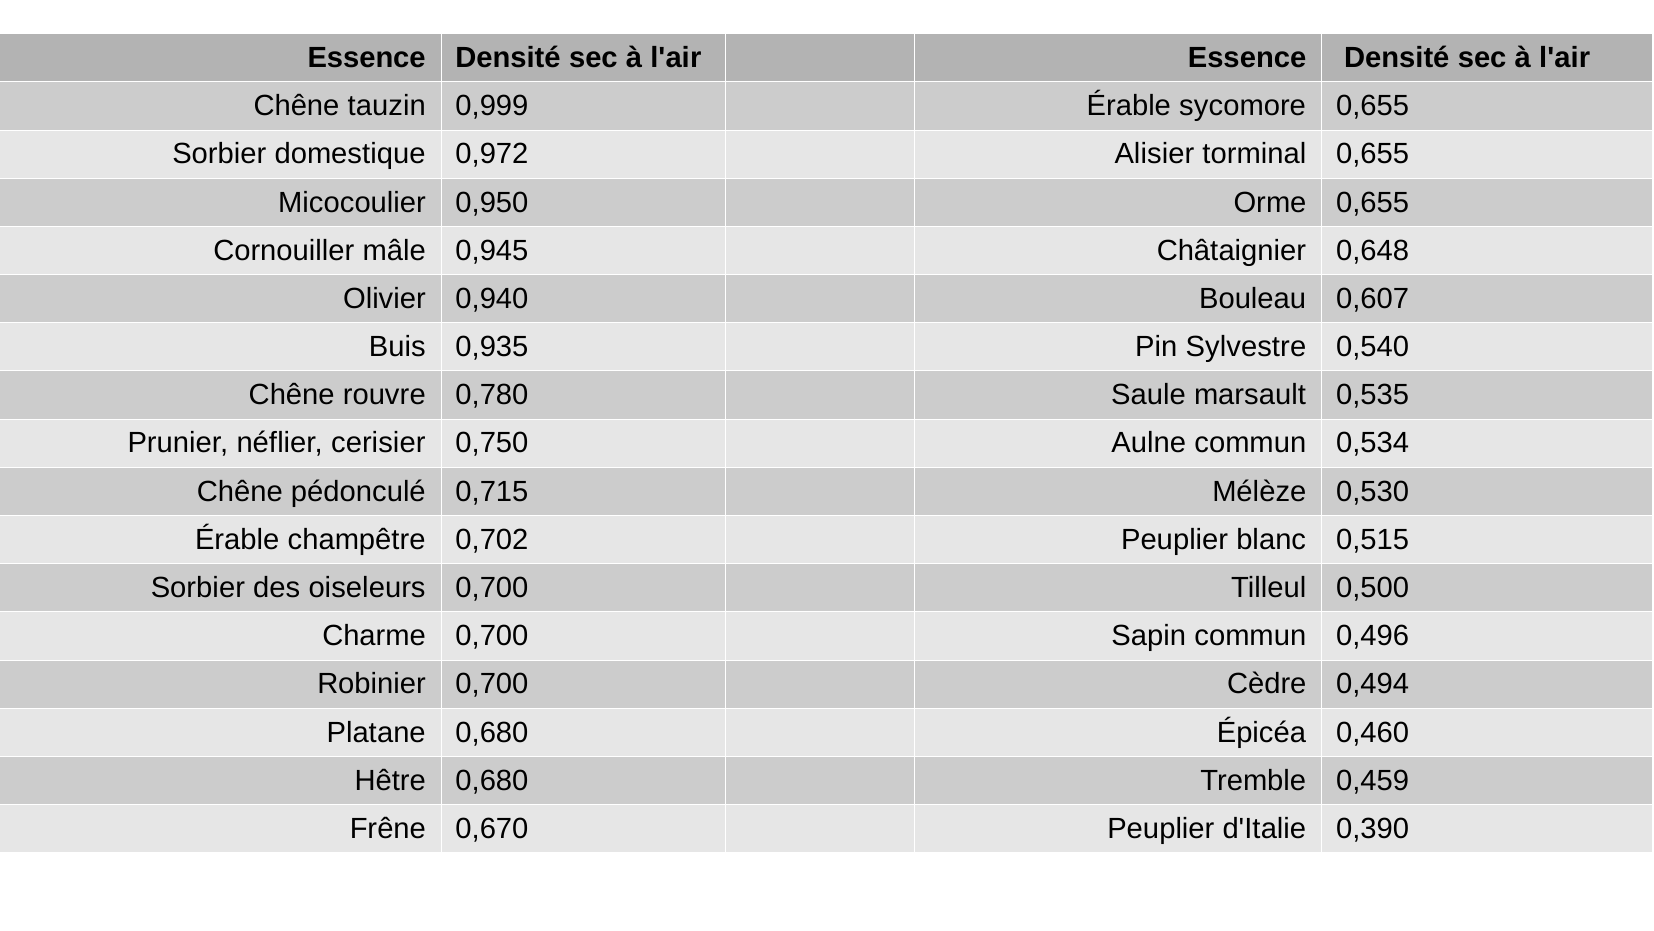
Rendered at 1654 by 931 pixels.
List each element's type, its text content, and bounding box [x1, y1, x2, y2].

table_cell Chêne rouvre [0, 371, 441, 419]
table_cell 0,540 [1322, 323, 1652, 370]
table_header Essence [0, 34, 441, 81]
table_cell [726, 131, 914, 178]
table_cell 0,494 [1322, 661, 1652, 708]
table_cell [726, 371, 914, 419]
table_cell [726, 227, 914, 274]
table_cell 0,535 [1322, 371, 1652, 419]
table_cell Châtaignier [915, 227, 1321, 274]
table_cell 0,700 [442, 612, 725, 660]
table_cell 0,500 [1322, 564, 1652, 611]
table_cell 0,972 [442, 131, 725, 178]
table_cell Saule marsault [915, 371, 1321, 419]
table_cell Peuplier blanc [915, 516, 1321, 563]
table_cell Mélèze [915, 468, 1321, 515]
table_cell [726, 179, 914, 226]
table_cell Tremble [915, 757, 1321, 804]
table_cell 0,935 [442, 323, 725, 370]
table_cell Micocoulier [0, 179, 441, 226]
table_cell Buis [0, 323, 441, 370]
table_cell Chêne pédonculé [0, 468, 441, 515]
table_cell [726, 757, 914, 804]
table_cell Prunier, néflier, cerisier [0, 420, 441, 467]
table_cell 0,700 [442, 564, 725, 611]
table_cell Olivier [0, 275, 441, 322]
table_cell 0,655 [1322, 131, 1652, 178]
table_cell Cèdre [915, 661, 1321, 708]
table_cell 0,648 [1322, 227, 1652, 274]
table_cell 0,999 [442, 82, 725, 130]
table_cell Robinier [0, 661, 441, 708]
table_cell Hêtre [0, 757, 441, 804]
table_cell Érable sycomore [915, 82, 1321, 130]
table_header Densité sec à l'air [442, 34, 725, 81]
table_cell Orme [915, 179, 1321, 226]
table_cell 0,780 [442, 371, 725, 419]
table_cell [726, 516, 914, 563]
table_cell 0,945 [442, 227, 725, 274]
table_cell 0,680 [442, 709, 725, 756]
table_cell 0,670 [442, 805, 725, 852]
table_cell [726, 661, 914, 708]
table_cell 0,702 [442, 516, 725, 563]
table_cell 0,607 [1322, 275, 1652, 322]
table_cell 0,530 [1322, 468, 1652, 515]
table_cell [726, 323, 914, 370]
table_cell 0,680 [442, 757, 725, 804]
table_cell Sorbier des oiseleurs [0, 564, 441, 611]
table_cell [726, 805, 914, 852]
table_cell 0,950 [442, 179, 725, 226]
table_cell 0,750 [442, 420, 725, 467]
table_header [726, 34, 914, 81]
table_cell [726, 612, 914, 660]
table_header Densité sec à l'air [1322, 34, 1652, 81]
table_cell 0,534 [1322, 420, 1652, 467]
table_cell Chêne tauzin [0, 82, 441, 130]
table_cell 0,460 [1322, 709, 1652, 756]
table_cell Alisier torminal [915, 131, 1321, 178]
table_cell Sapin commun [915, 612, 1321, 660]
table_cell [726, 709, 914, 756]
table_cell Érable champêtre [0, 516, 441, 563]
table_cell Aulne commun [915, 420, 1321, 467]
table_cell 0,700 [442, 661, 725, 708]
table_cell Platane [0, 709, 441, 756]
table_cell Pin Sylvestre [915, 323, 1321, 370]
table_cell Charme [0, 612, 441, 660]
table_cell [726, 564, 914, 611]
table_cell 0,459 [1322, 757, 1652, 804]
table_cell 0,390 [1322, 805, 1652, 852]
table_cell 0,655 [1322, 179, 1652, 226]
table_cell Bouleau [915, 275, 1321, 322]
table_cell [726, 275, 914, 322]
table_cell 0,496 [1322, 612, 1652, 660]
table_cell 0,940 [442, 275, 725, 322]
table_cell Sorbier domestique [0, 131, 441, 178]
table_cell Cornouiller mâle [0, 227, 441, 274]
table_cell [726, 82, 914, 130]
table_cell Tilleul [915, 564, 1321, 611]
table_cell 0,515 [1322, 516, 1652, 563]
table_cell 0,655 [1322, 82, 1652, 130]
table_cell Épicéa [915, 709, 1321, 756]
table_cell [726, 420, 914, 467]
table_cell Peuplier d'Italie [915, 805, 1321, 852]
table_cell 0,715 [442, 468, 725, 515]
table_cell [726, 468, 914, 515]
table_header Essence [915, 34, 1321, 81]
table_cell Frêne [0, 805, 441, 852]
